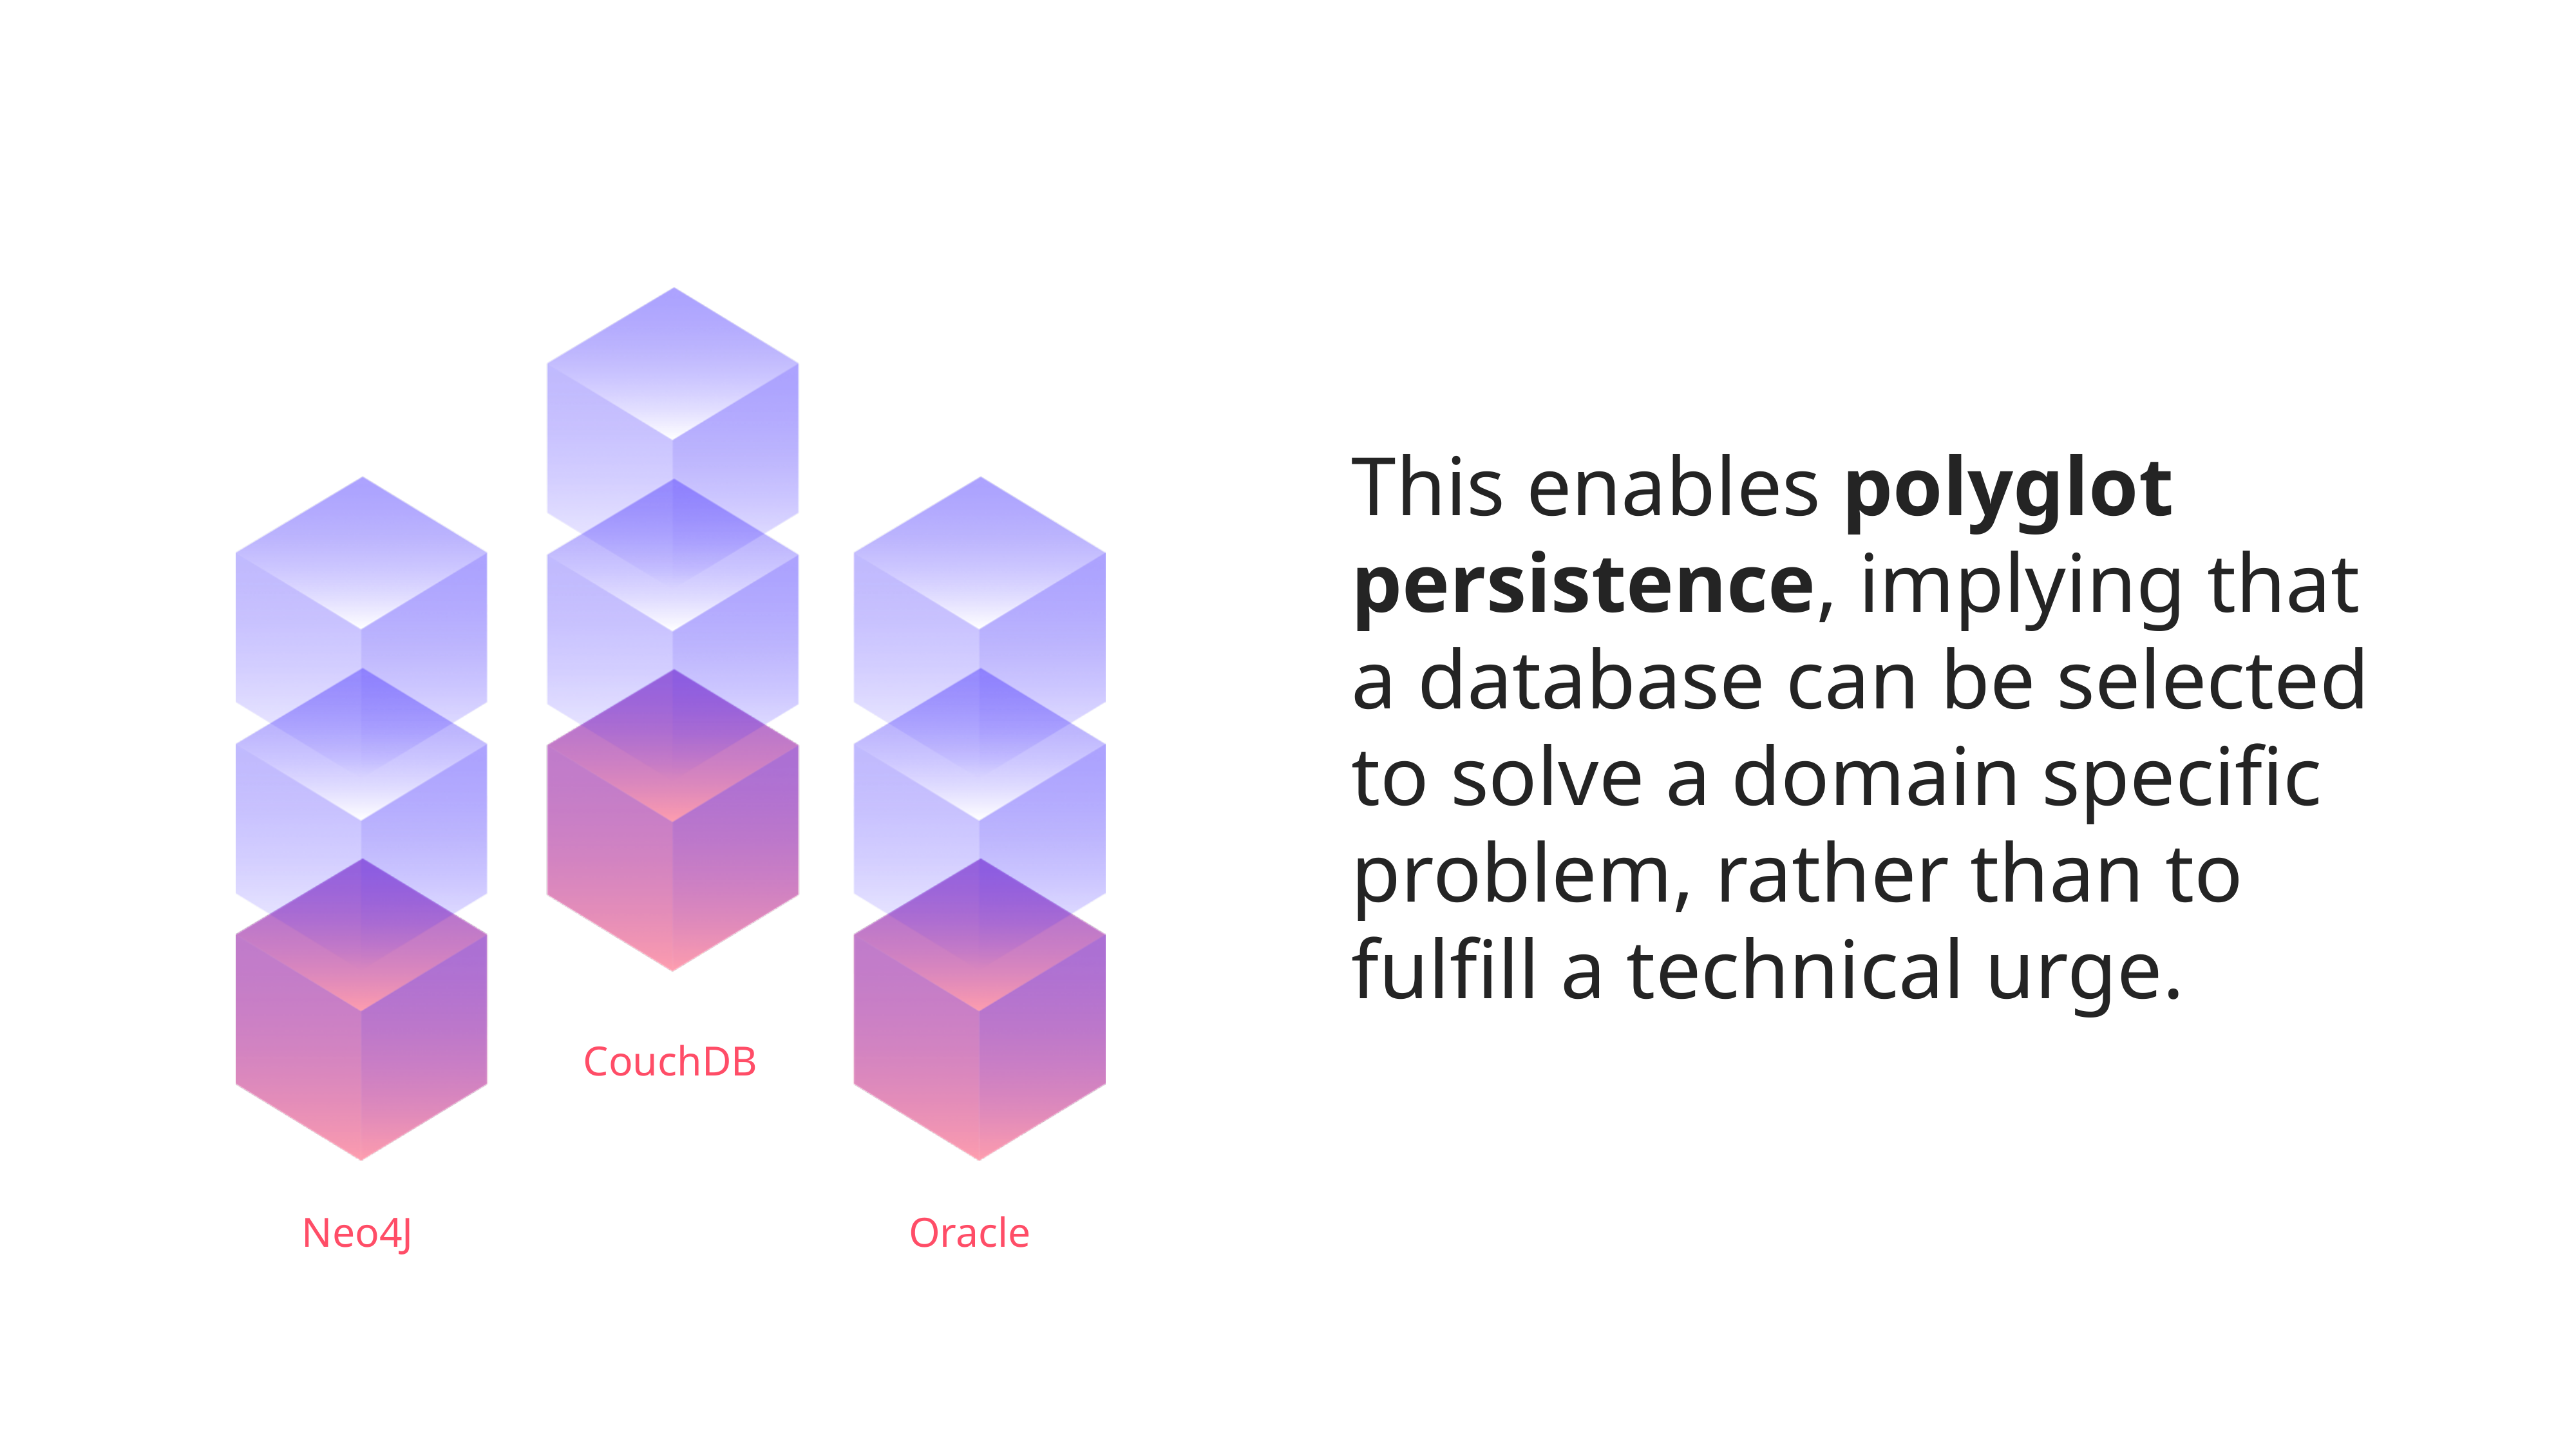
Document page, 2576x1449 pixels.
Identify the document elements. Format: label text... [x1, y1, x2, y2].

picture [236, 287, 1106, 1161]
text_box Oracle [903, 1201, 1037, 1260]
text_box Neo4J [296, 1201, 419, 1260]
list This enables polyglot persistence, implying that a database can be selected to solve a domain specific problem, rather than to fulfill a technical urge. [1351, 127, 2423, 1322]
